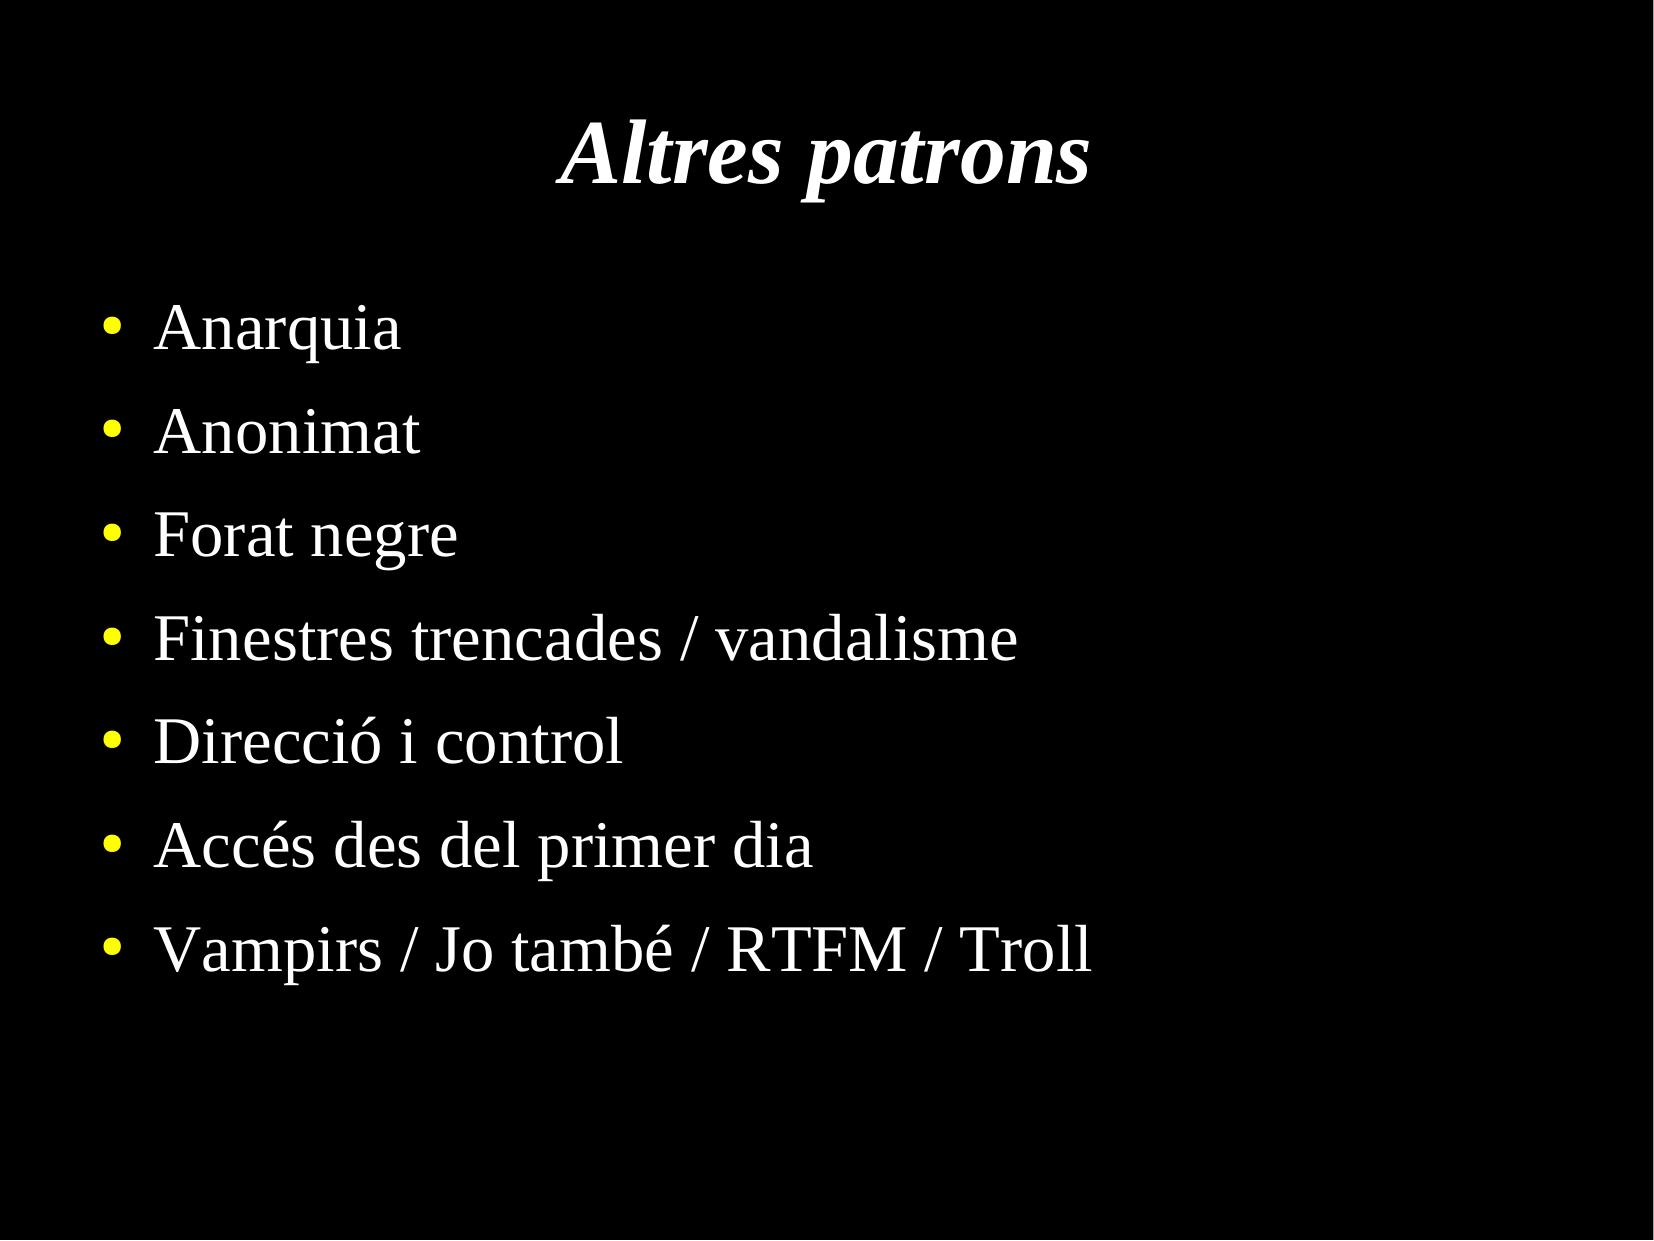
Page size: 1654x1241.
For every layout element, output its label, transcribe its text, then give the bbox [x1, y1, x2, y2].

list Anarquia Anonimat Forat negre Finestres trencades / vandalisme Direcció i control Accés des del primer dia Vampirs / Jo també / RTFM / Troll [82, 290, 1571, 1094]
title Altres patrons [82, 56, 1571, 250]
